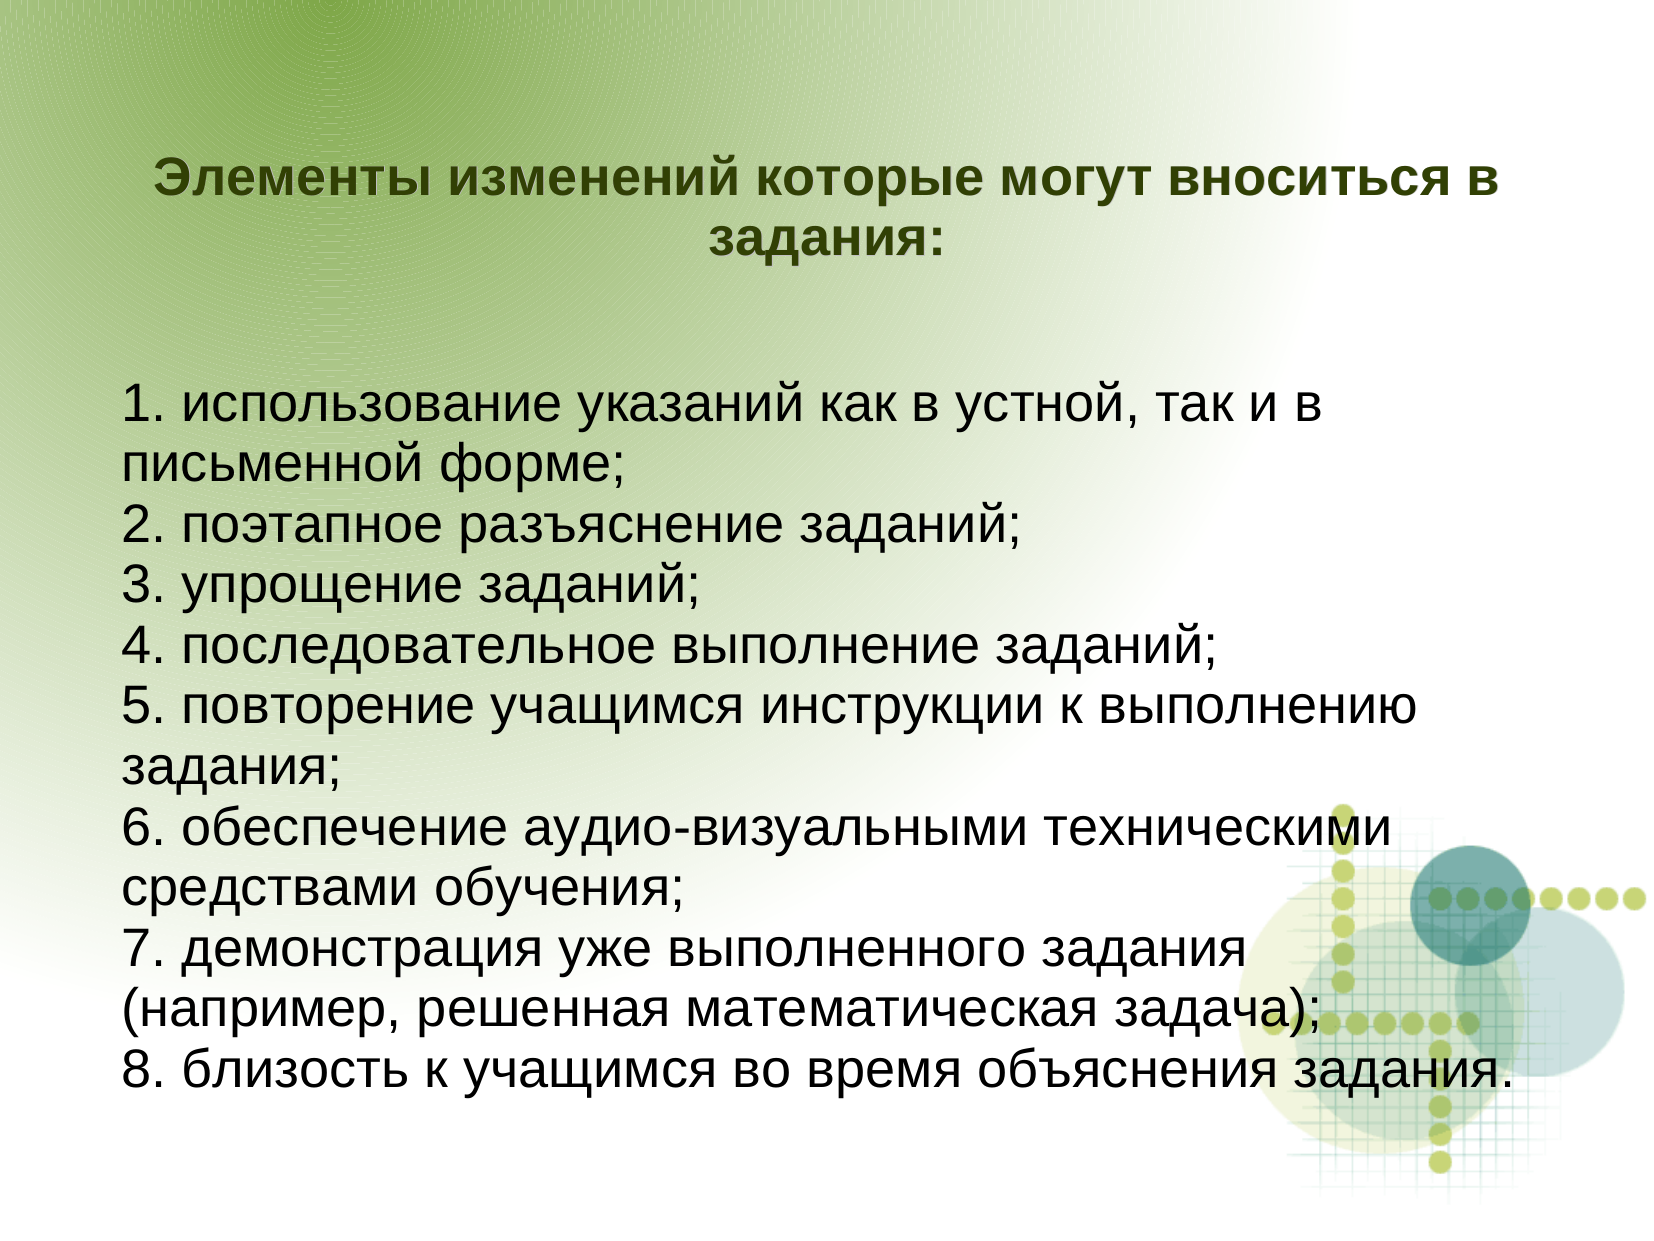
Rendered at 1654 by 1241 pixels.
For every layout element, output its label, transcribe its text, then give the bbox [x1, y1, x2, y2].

picture [1224, 792, 1654, 1211]
subtitle 1. использование указаний как в устной, так и в письменной форме; 2. поэтапное разъяснение заданий; 3. упрощение заданий; 4. последовательное выполнение заданий; 5. повторение учащимся инструкции к выполнению задания; 6. обеспечение аудио-визуальными техническими средствами обучения; 7. демонстрация уже выполненного задания (например, решенная математическая задача); 8. близость к учащимся во время объяснения задания. [121, 352, 1534, 1119]
title Элементы изменений которые могут вноситься в задания: [121, 110, 1534, 303]
